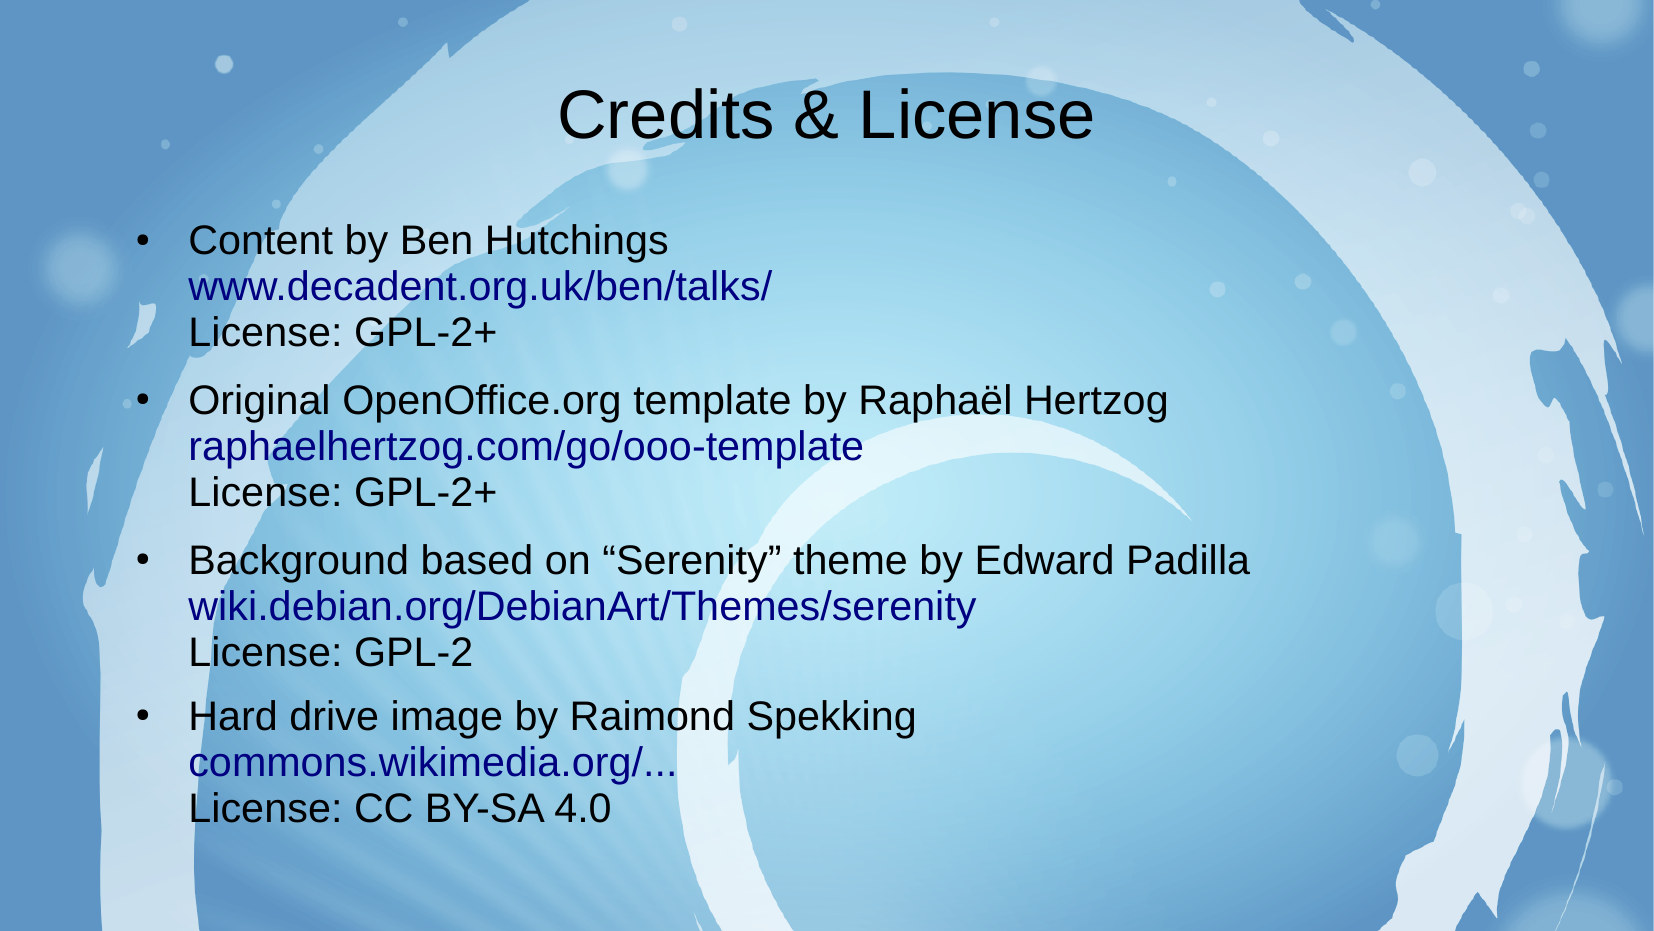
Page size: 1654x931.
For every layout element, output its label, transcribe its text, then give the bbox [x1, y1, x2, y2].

title Credits & License [118, 37, 1536, 193]
picture [0, 0, 1654, 931]
list Content by Ben Hutchings www.decadent.org.uk/ben/talks/ License: GPL-2+ Original OpenOffice.org template by Raphaël Hertzog raphaelhertzog.com/go/ooo-template License: GPL-2+ Background based on “Serenity” theme by Edward Padilla wiki.debian.org/DebianArt/Themes/serenity License: GPL-2 Hard drive image by Raimond Spekking commons.wikimedia.org/... License: CC BY-SA 4.0 [118, 217, 1536, 832]
